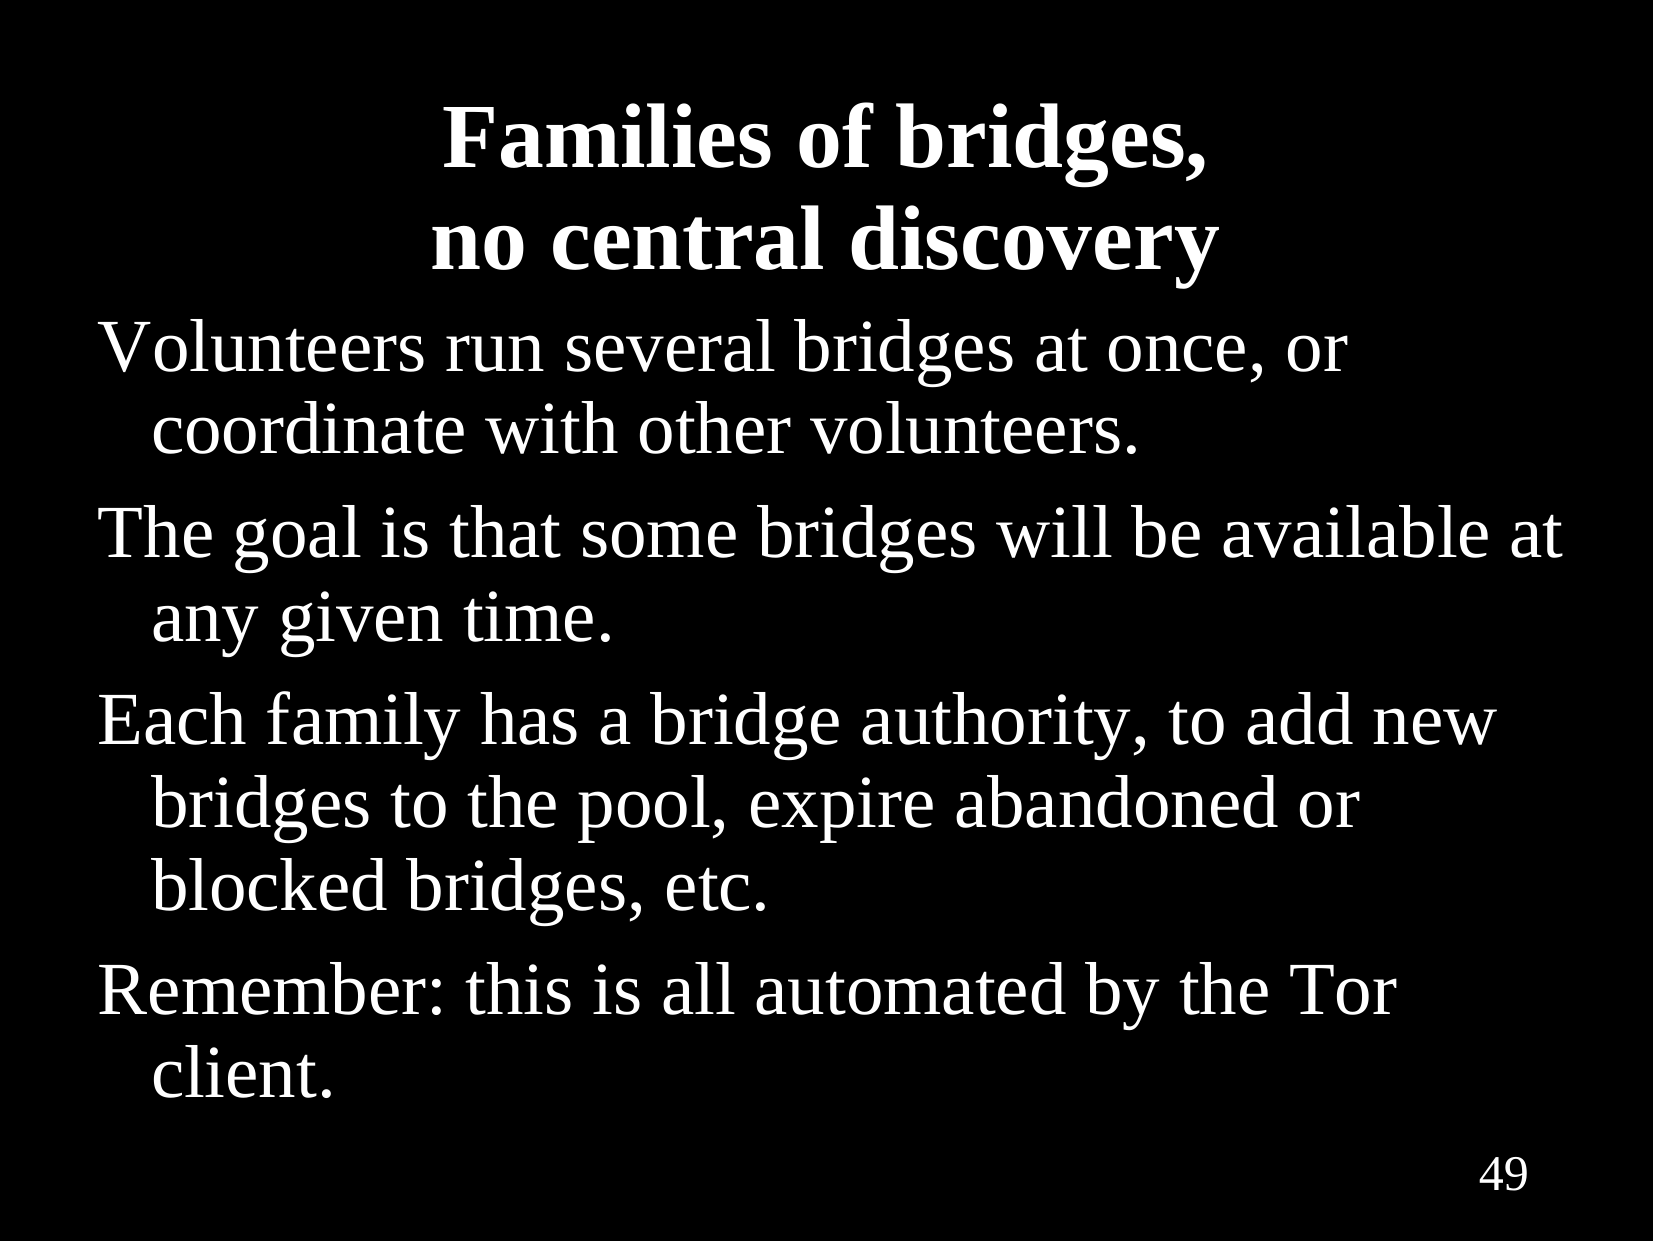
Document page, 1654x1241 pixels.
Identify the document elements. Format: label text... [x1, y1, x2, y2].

title Families of bridges, no central discovery [120, 49, 1533, 304]
list Volunteers run several bridges at once, or coordinate with other volunteers. The goal is that some bridges will be available at any given time. Each family has a bridge authority, to add new bridges to the pool, expire abandoned or blocked bridges, etc. Remember: this is all automated by the Tor client. [80, 304, 1571, 1185]
